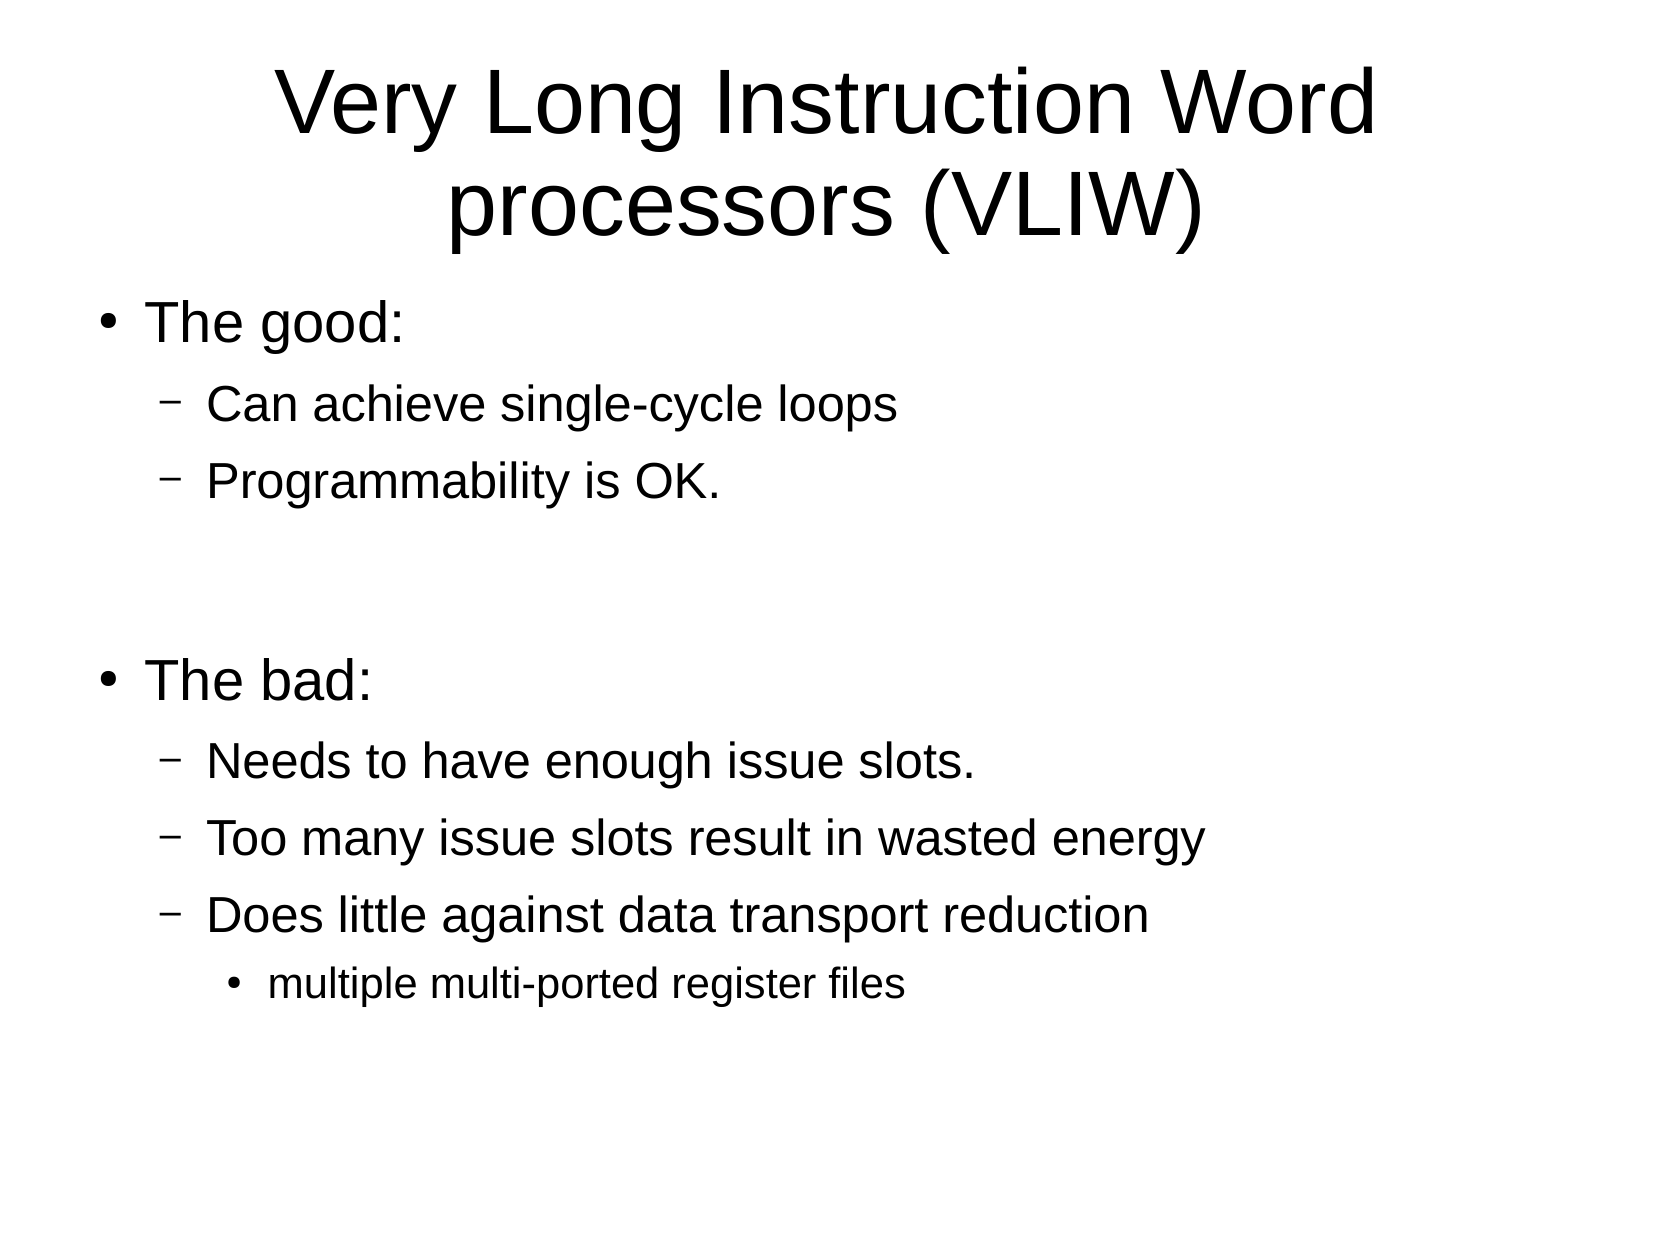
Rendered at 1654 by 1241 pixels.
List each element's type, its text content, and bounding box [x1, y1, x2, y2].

title Very Long Instruction Word processors (VLIW) [82, 49, 1571, 257]
list The good: Can achieve single-cycle loops Programmability is OK. The bad: Needs to have enough issue slots. Too many issue slots result in wasted energy Does little against data transport reduction multiple multi-ported register files [82, 290, 1538, 1010]
